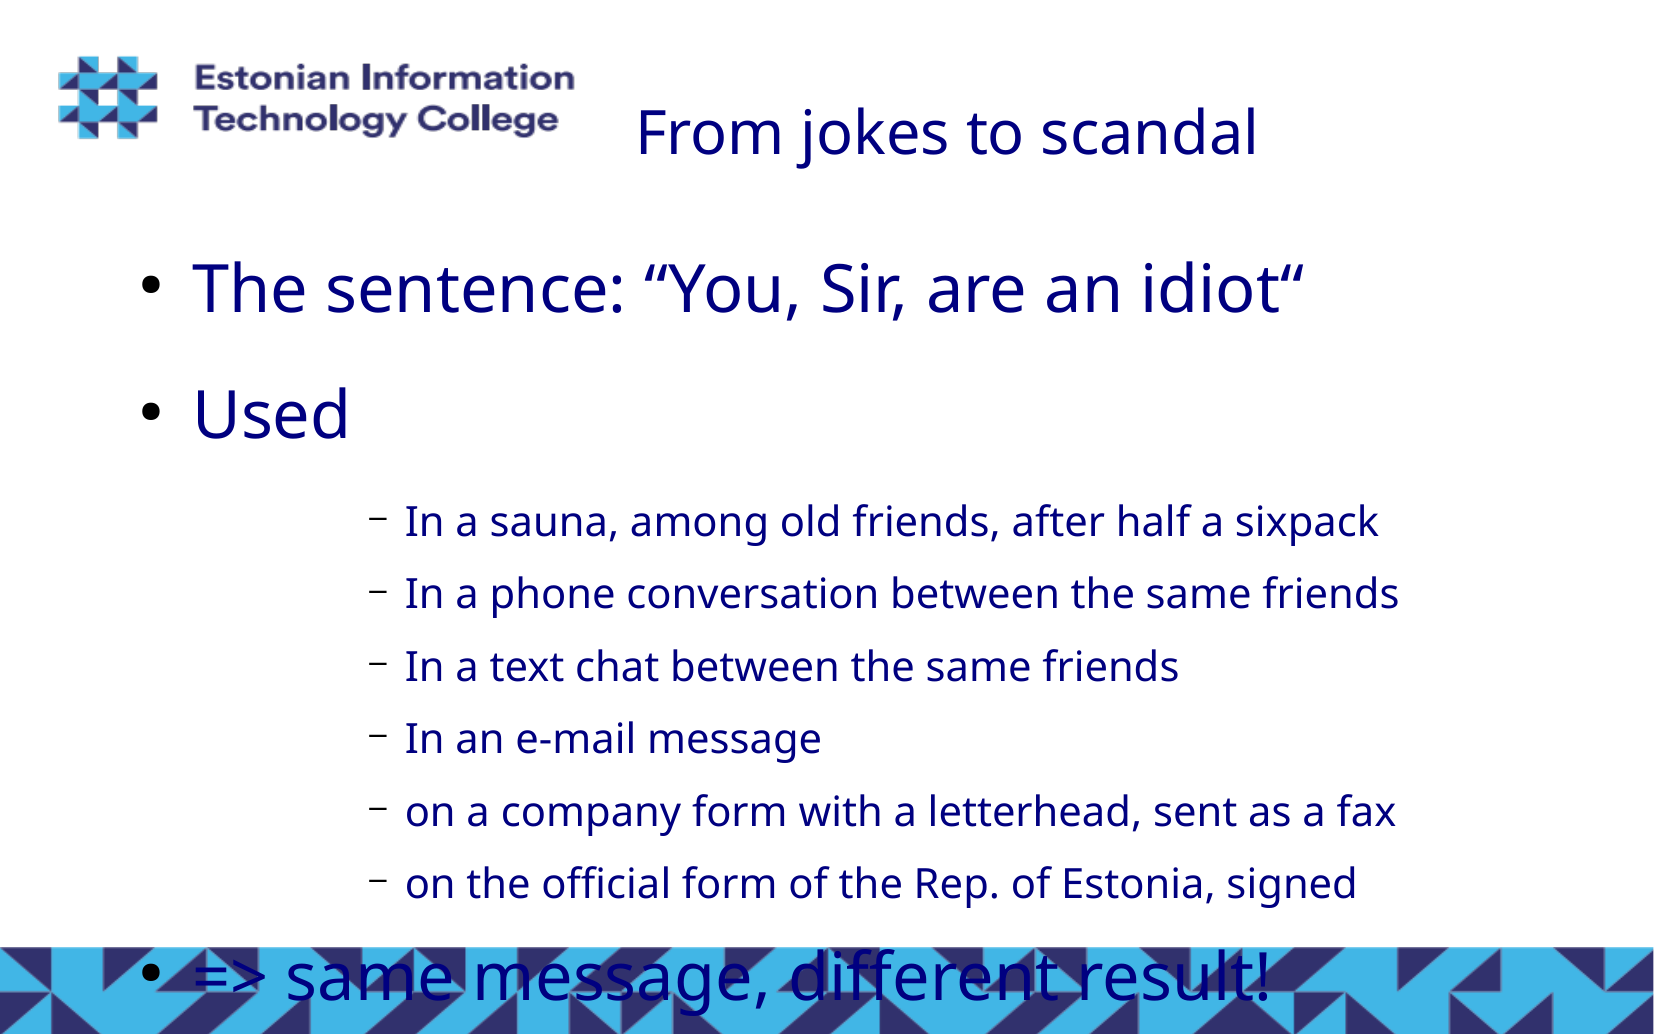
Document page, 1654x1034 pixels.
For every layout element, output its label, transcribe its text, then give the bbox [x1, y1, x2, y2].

list The sentence: “You, Sir, are an idiot“ Used In a sauna, among old friends, after half a sixpack In a phone conversation between the same friends In a text chat between the same friends In an e-mail message on a company form with a letterhead, sent as a fax on the official form of the Rep. of Estonia, signed => same message, different result! [121, 240, 1621, 1034]
title From jokes to scandal [350, 42, 1545, 219]
